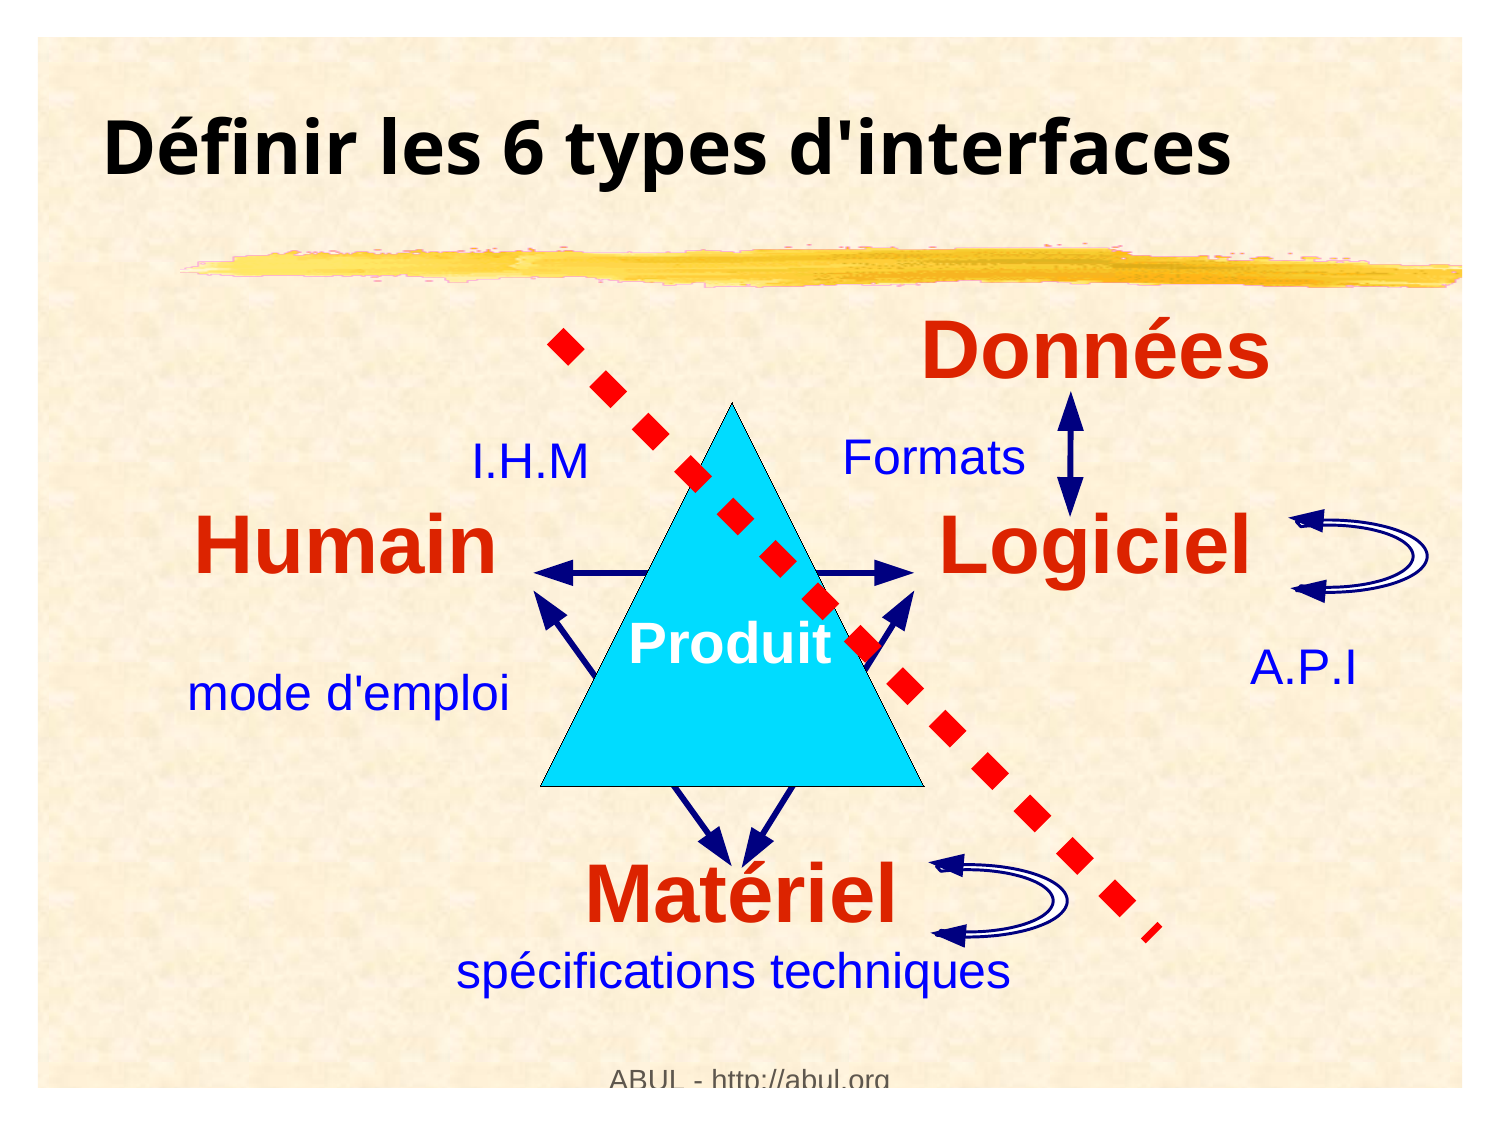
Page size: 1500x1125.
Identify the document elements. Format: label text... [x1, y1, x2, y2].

text_box [540, 687, 925, 787]
text_box Produit [558, 610, 902, 687]
text_box mode d'emploi [176, 665, 522, 728]
text_box [936, 867, 946, 872]
text_box A.P.I [1147, 639, 1463, 702]
picture [633, 1072, 642, 1078]
text_box Logiciel [835, 498, 1357, 606]
picture [878, 1076, 886, 1088]
text_box Formats [777, 429, 1093, 492]
picture [748, 1076, 755, 1088]
text_box Données [835, 303, 1357, 411]
text_box I.H.M [373, 433, 689, 496]
picture [852, 1076, 860, 1088]
text_box spécifications techniques [406, 943, 1062, 1006]
picture [788, 1082, 795, 1088]
picture [806, 1076, 813, 1088]
picture [612, 1084, 624, 1088]
title Définir les 6 types d'interfaces [101, 39, 1463, 253]
picture [732, 1076, 737, 1088]
text_box Matériel [966, 935, 1003, 943]
text_box [1296, 522, 1307, 527]
text_box [964, 864, 1068, 938]
picture [716, 1076, 723, 1088]
text_box Humain [85, 498, 607, 606]
picture [614, 1073, 621, 1082]
picture [37, 37, 1463, 1088]
text_box [628, 402, 836, 610]
text_box Matériel [481, 846, 1003, 943]
text_box [1324, 519, 1428, 593]
picture [633, 1081, 643, 1088]
